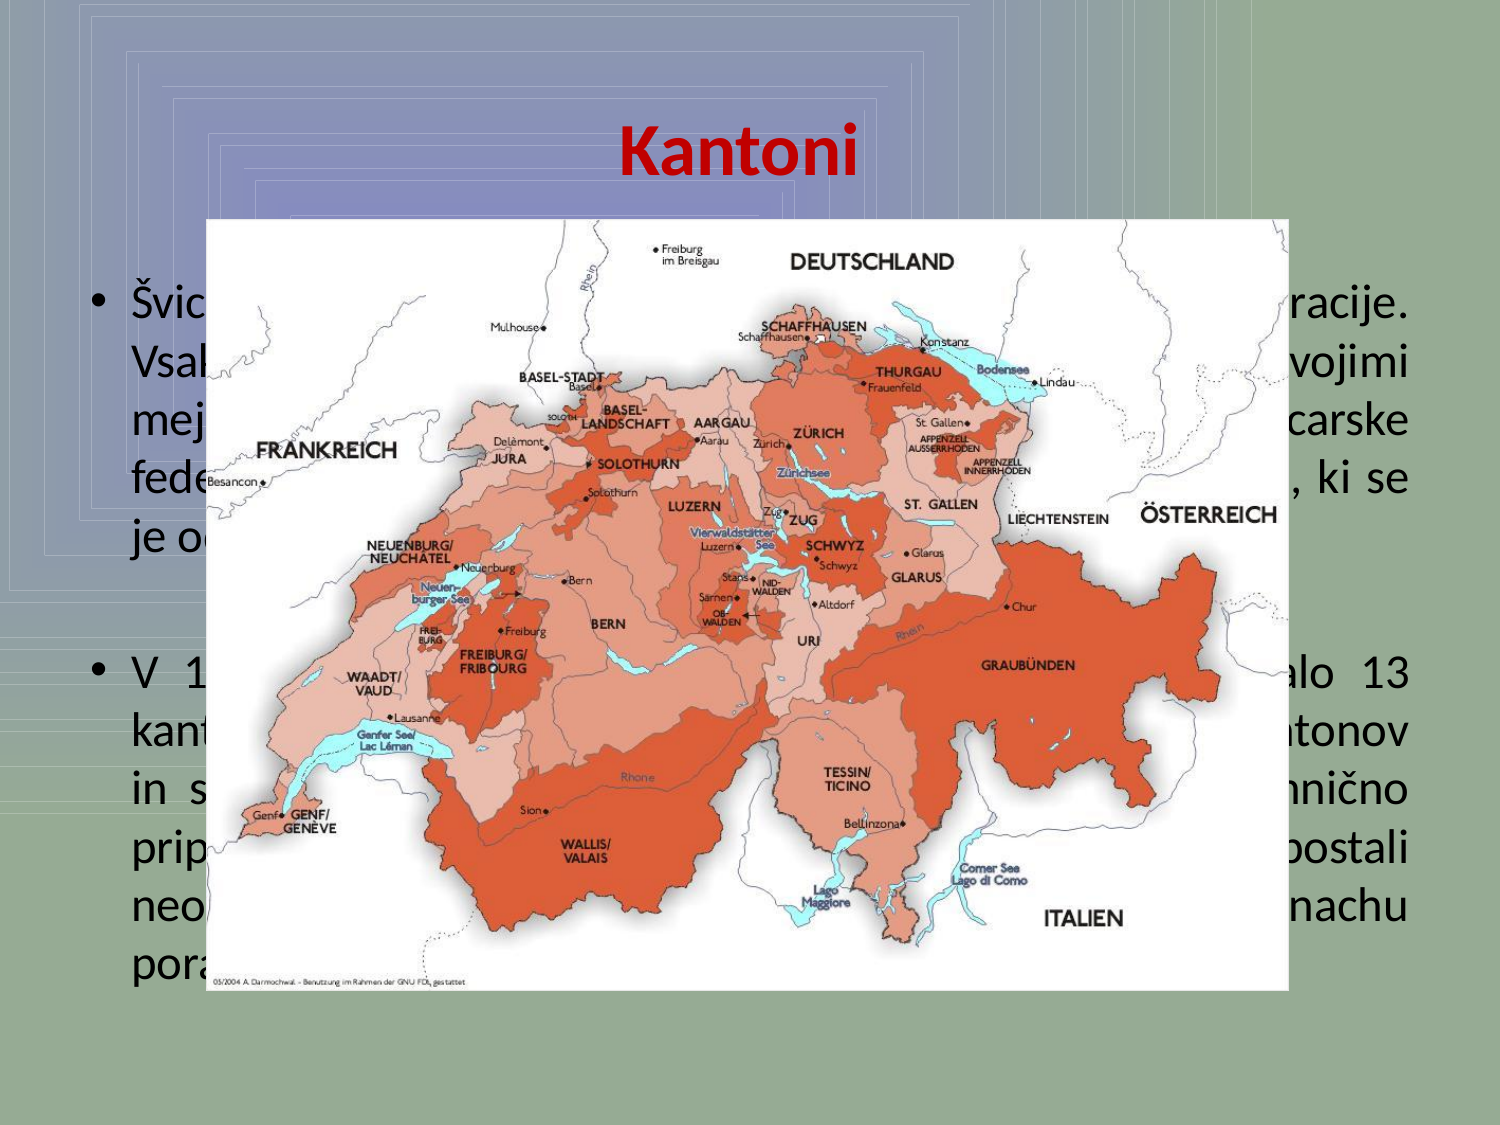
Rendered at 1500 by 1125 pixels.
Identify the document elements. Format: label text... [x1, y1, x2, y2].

title Kantoni [75, 45, 1425, 233]
list Švica ima 26 kantonov, ki imajo status zveznih dežel federacije. Vsak kanton je bil popolnoma neodvisna dežela s svojimi mejami, vojsko in denarno valuto, vse do ustanovitve Švicarske federacije leta 1848. Najmlajši ustanovljeni kanton je Jura, ki se je odcepil od kantona Bern leta 1979. V 16. stoletju je Staro Švicarsko konfederacijo sestavljalo 13 kantonov dveh karakteristik: šest deželnih (ali gozdnih) kantonov in sedem mestnih (ali urbanih) kantonov. Čeprav so tehnično pripadali Svetemu rimskemu cesarstvu, so v resnici postali neodvisni po tem, ko je bil leta 1499 v bitki pri Dornachu poražen cesar Maksimilijan. [75, 262, 1425, 1005]
picture [206, 219, 1289, 991]
